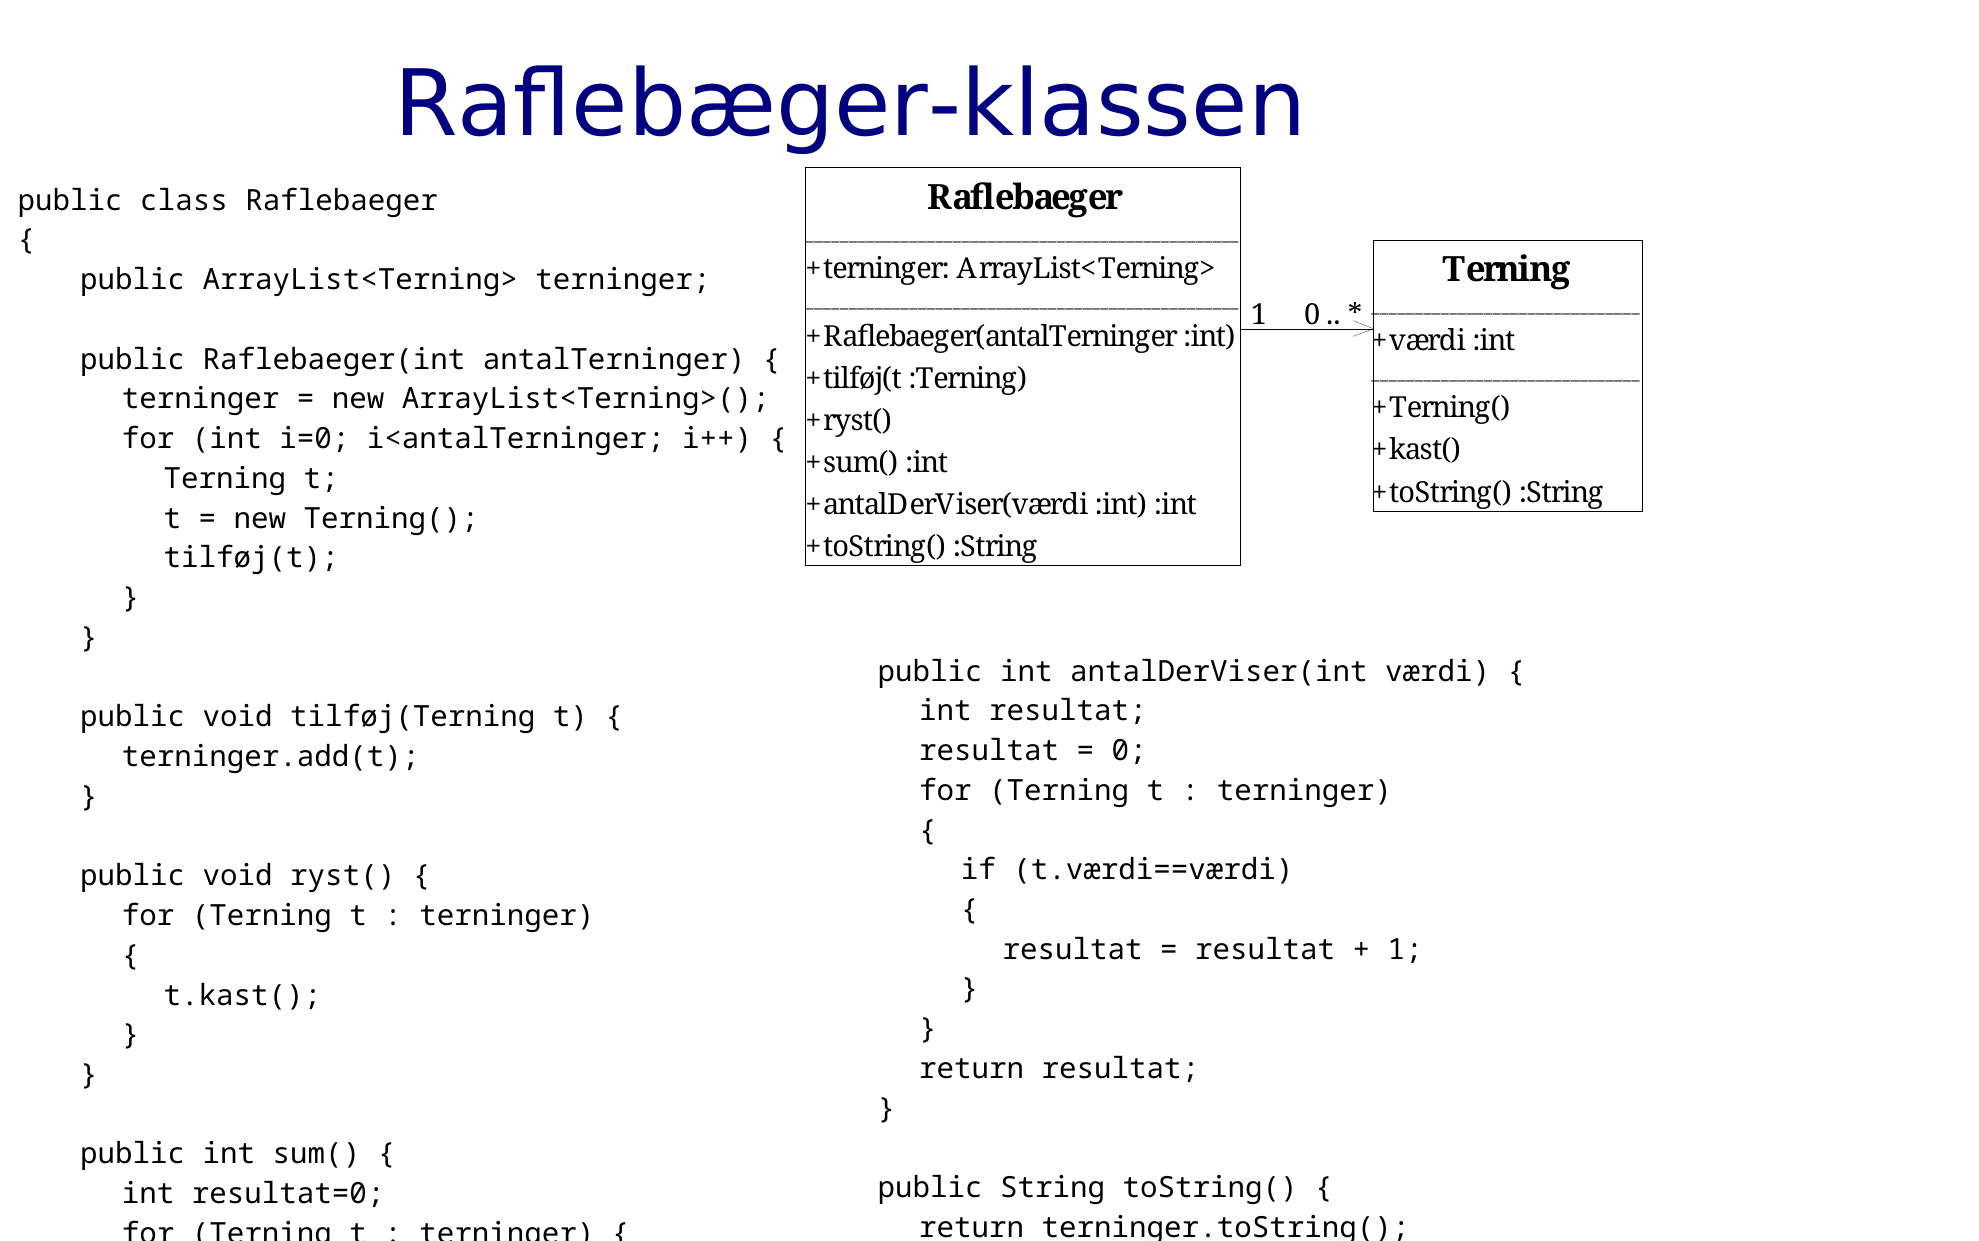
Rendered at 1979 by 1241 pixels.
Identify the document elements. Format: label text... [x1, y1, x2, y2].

text_box public int antalDerViser(int værdi) { int resultat; resultat = 0; for (Terning t : terninger) { if (t.værdi==værdi) { resultat = resultat + 1; } } return resultat; } public String toString() { return terninger.toString(); } } [809, 604, 1532, 1202]
text_box public class Raflebaeger { public ArrayList<Terning> terninger; public Raflebaeger(int antalTerninger) { terninger = new ArrayList<Terning>(); for (int i=0; i<antalTerninger; i++) { Terning t; t = new Terning(); tilføj(t); } } public void tilføj(Terning t) { terninger.add(t); } public void ryst() { for (Terning t : terninger) { t.kast(); } } public int sum() { int resultat=0; for (Terning t : terninger) { resultat = resultat + t.værdi; } return resultat; } [11, 172, 793, 1194]
chart [772, 149, 1659, 647]
title Raflebæger-klassen [156, 0, 1534, 172]
